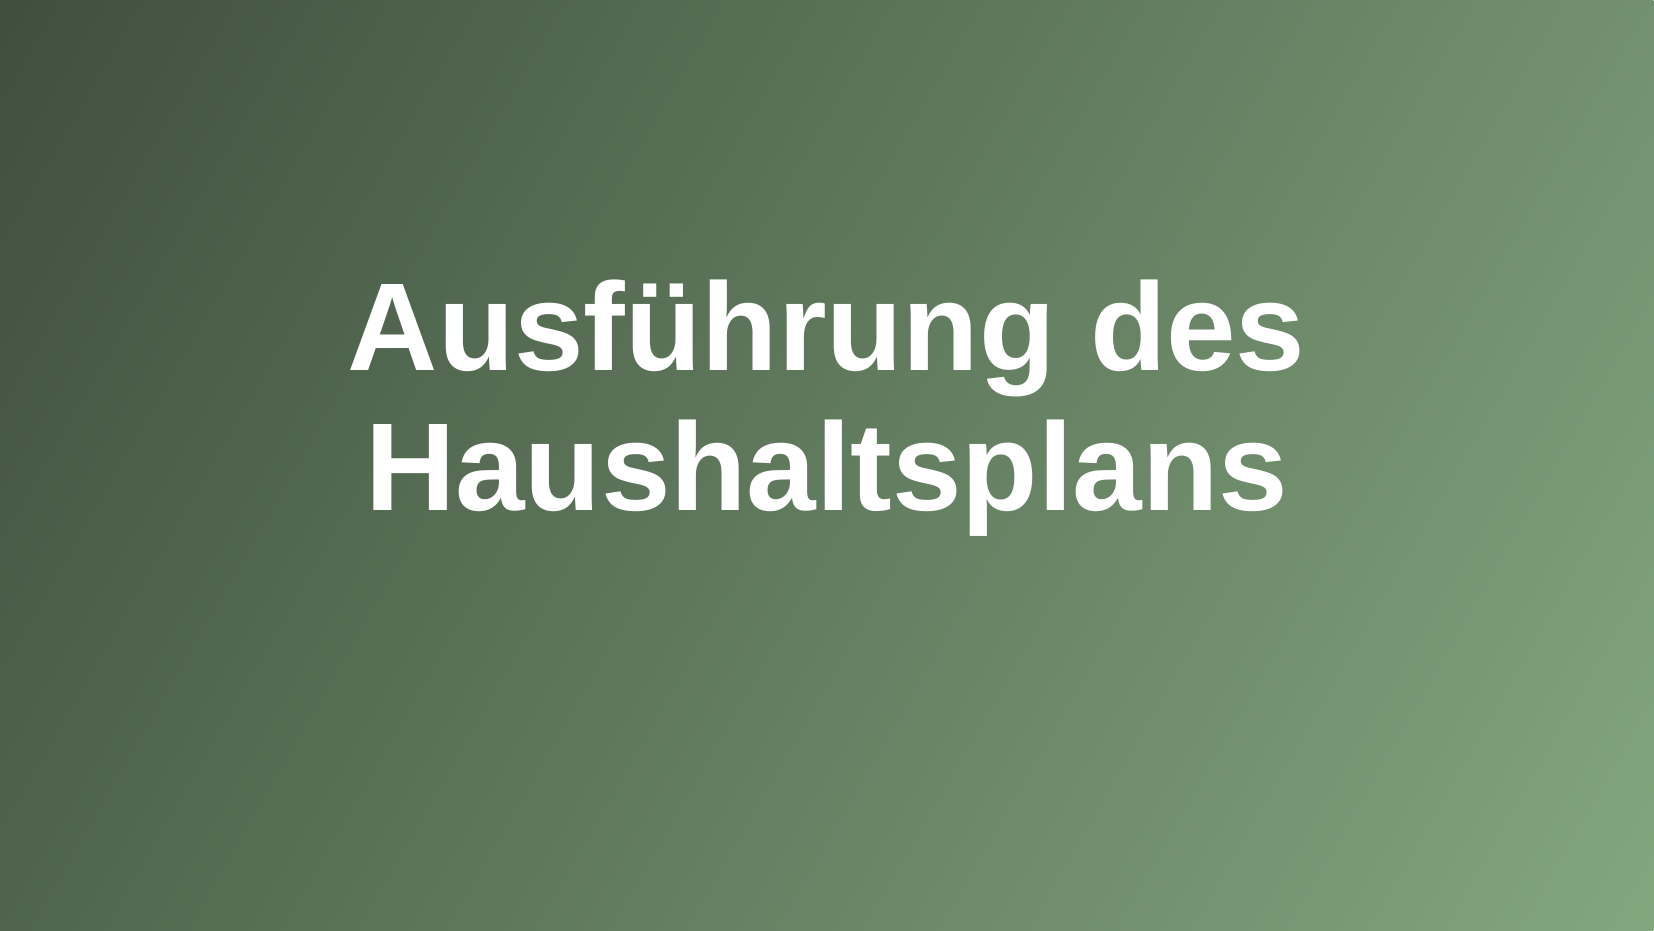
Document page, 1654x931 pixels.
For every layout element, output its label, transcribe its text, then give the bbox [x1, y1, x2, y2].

subtitle Ausführung des Haushaltsplans [82, 37, 1571, 757]
